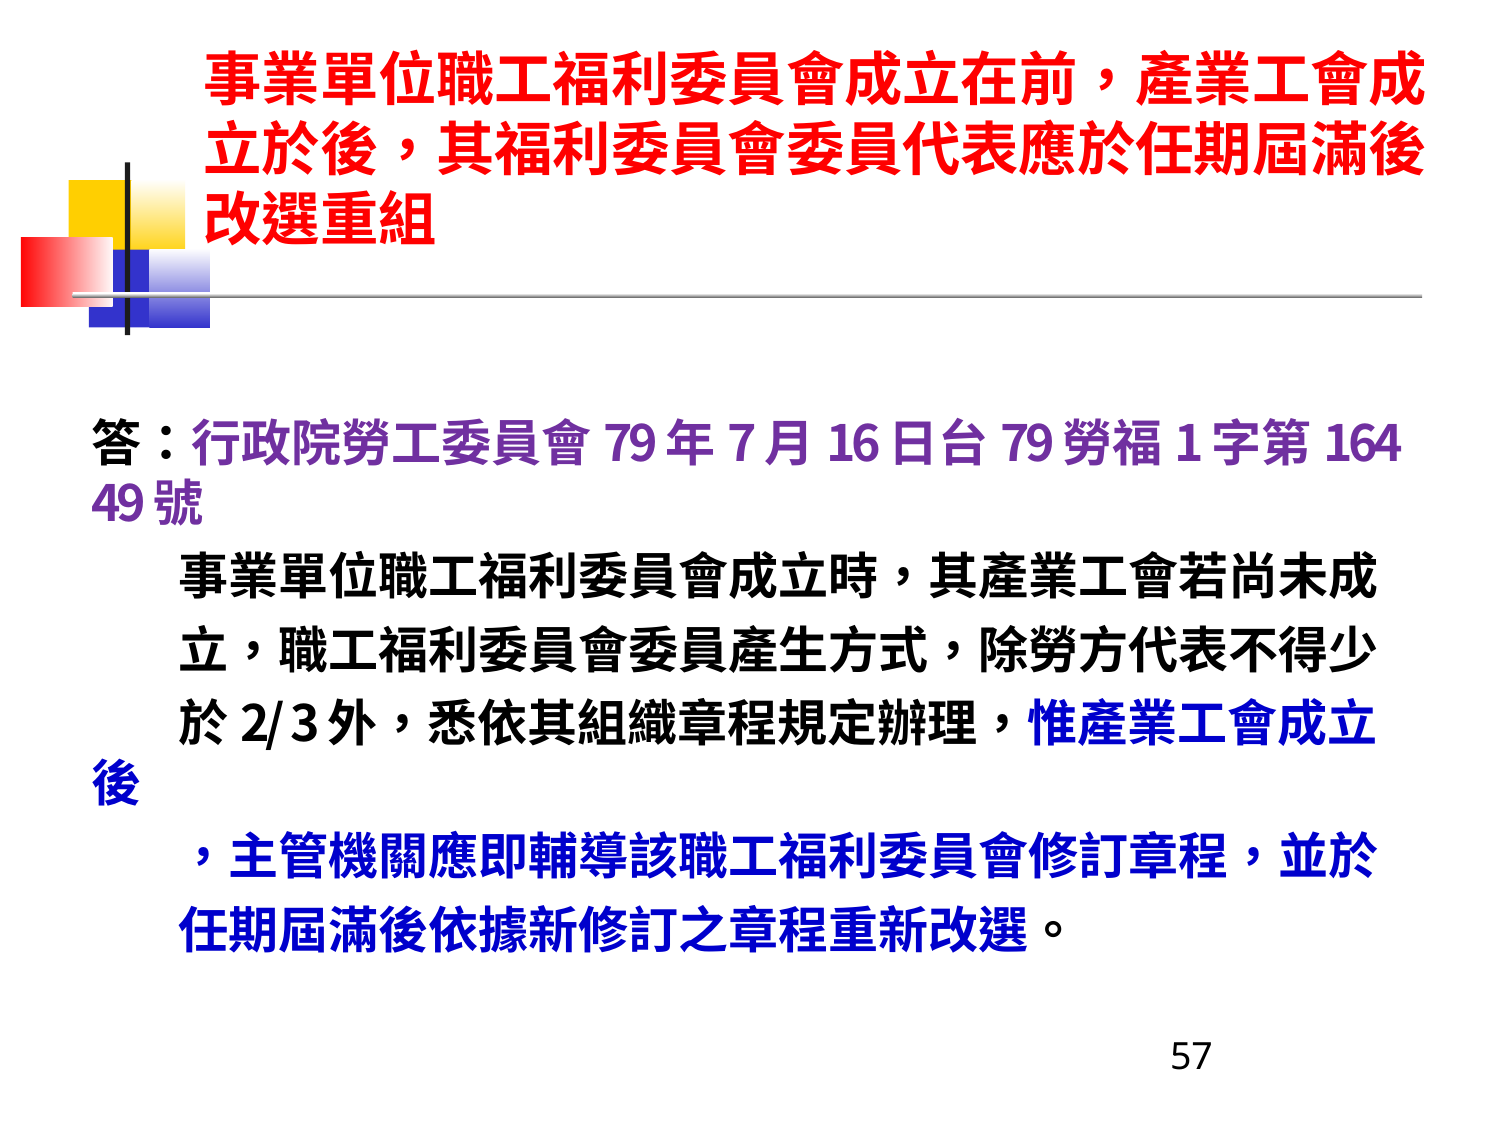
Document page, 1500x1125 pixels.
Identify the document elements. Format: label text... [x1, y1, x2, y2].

slide_number <編號> [1155, 1024, 1468, 1100]
list 答：行政院勞工委員會79年7月16日台79勞福1字第16449號 事業單位職工福利委員會成立時，其產業工會若尚未成 立，職工福利委員會委員產生方式，除勞方代表不得少 於2/3外，悉依其組織章程規定辦理，惟產業工會成立後 ，主管機關應即輔導該職工福利委員會修訂章程，並於 任期屆滿後依據新修訂之章程重新改選。 [76, 331, 1424, 1006]
title 事業單位職工福利委員會成立在前，產業工會成立於後，其福利委員會委員代表應於任期屆滿後改選重組 [188, 35, 1468, 275]
